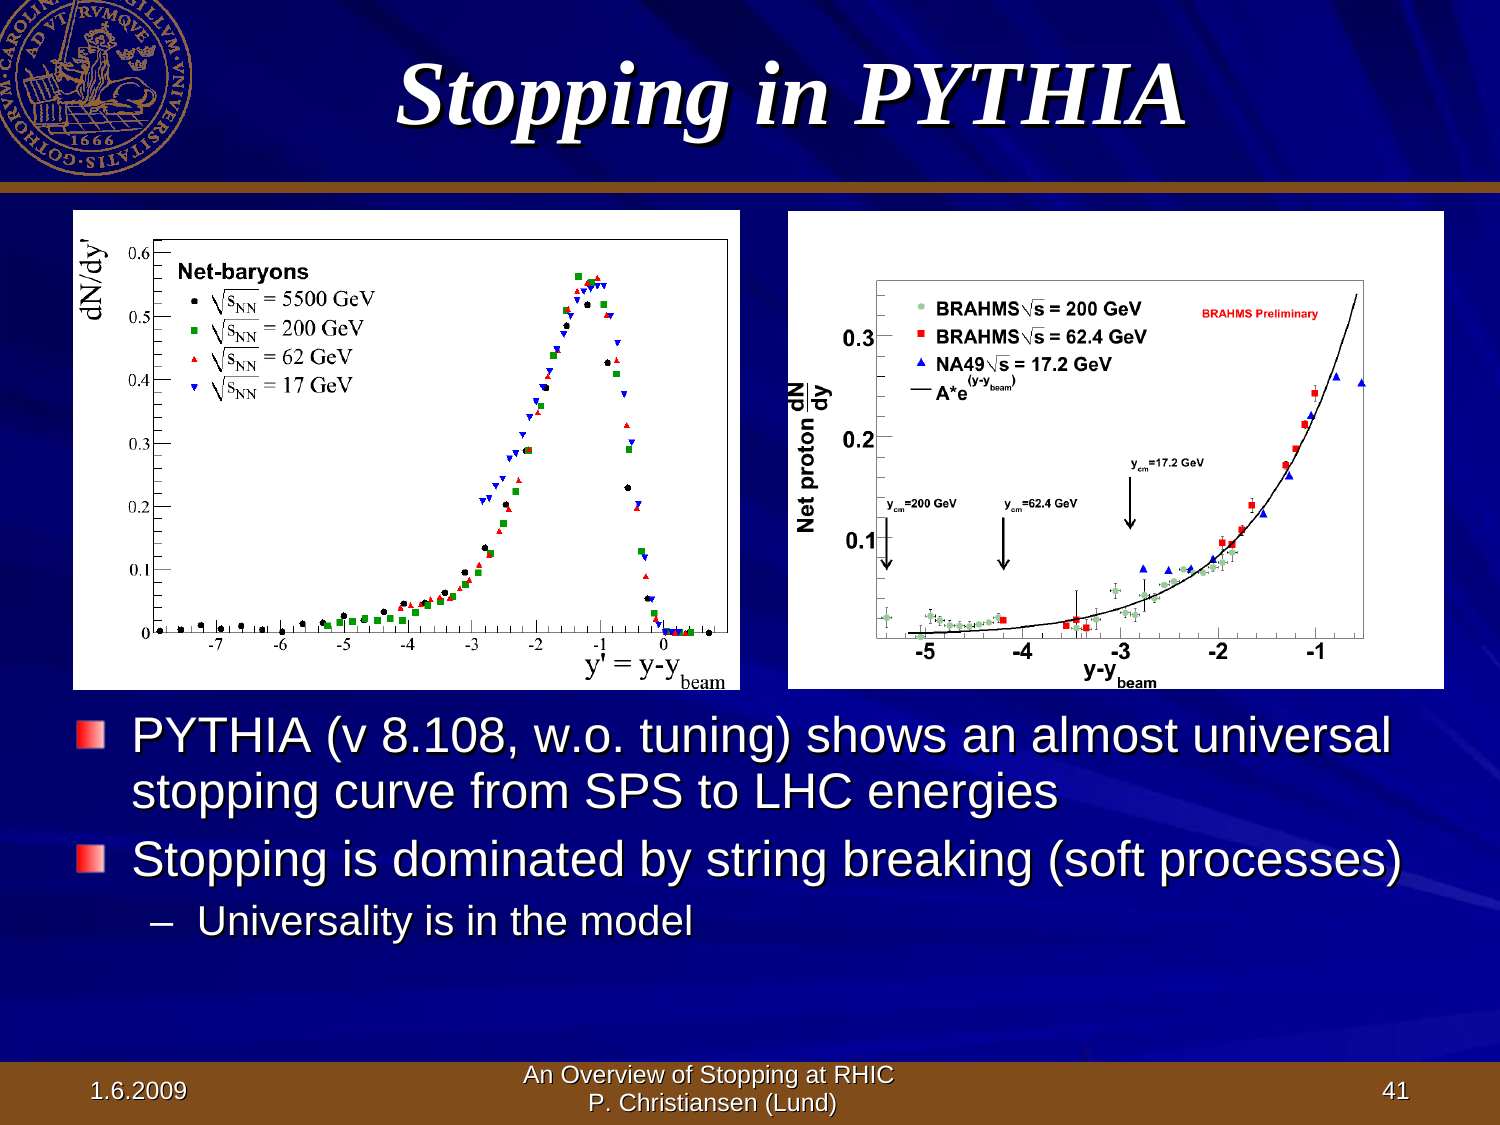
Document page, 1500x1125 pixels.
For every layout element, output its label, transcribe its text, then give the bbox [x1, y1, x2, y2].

picture [1, 193, 1500, 1062]
picture [0, 0, 1500, 182]
title Stopping in PYTHIA [182, 7, 1405, 181]
list PYTHIA (v 8.108, w.o. tuning) shows an almost universal stopping curve from SPS to LHC energies Stopping is dominated by string breaking (soft processes) Universality is in the model [75, 707, 1426, 945]
